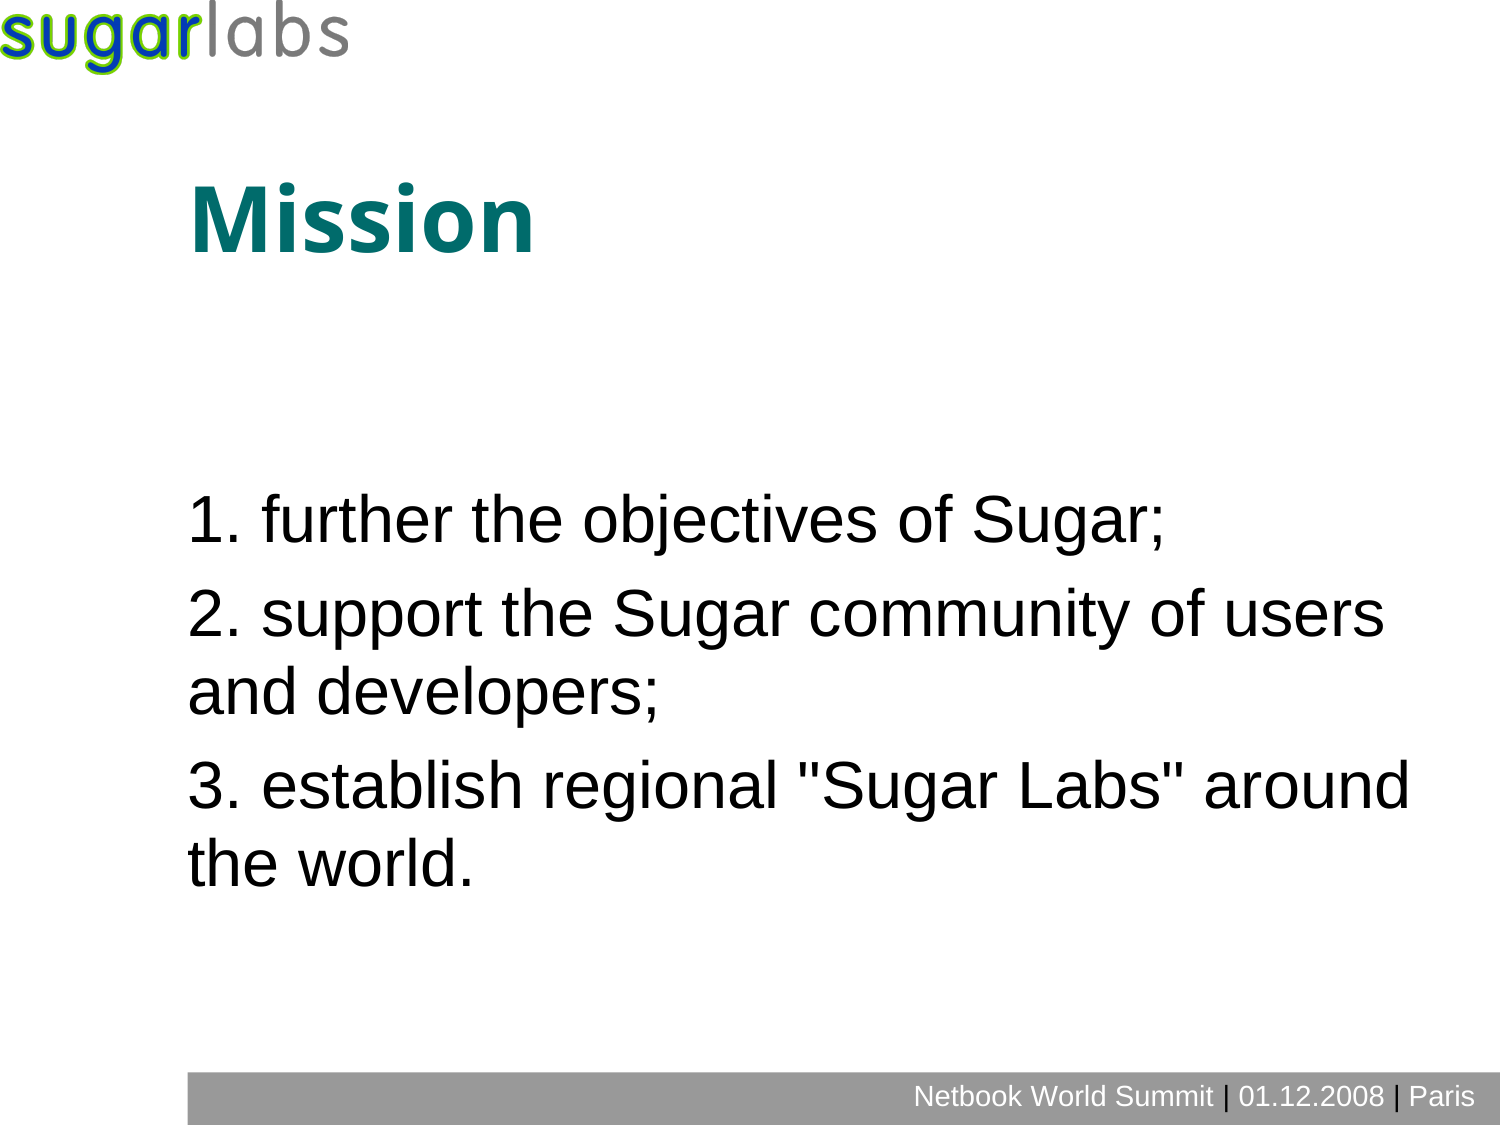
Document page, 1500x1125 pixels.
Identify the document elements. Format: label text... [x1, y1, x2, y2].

subtitle 1. further the objectives of Sugar; 2. support the Sugar community of users and developers; 3. establish regional "Sugar Labs" around the world. [187, 344, 1425, 1035]
title Mission [187, 82, 1500, 331]
picture [0, 0, 348, 75]
